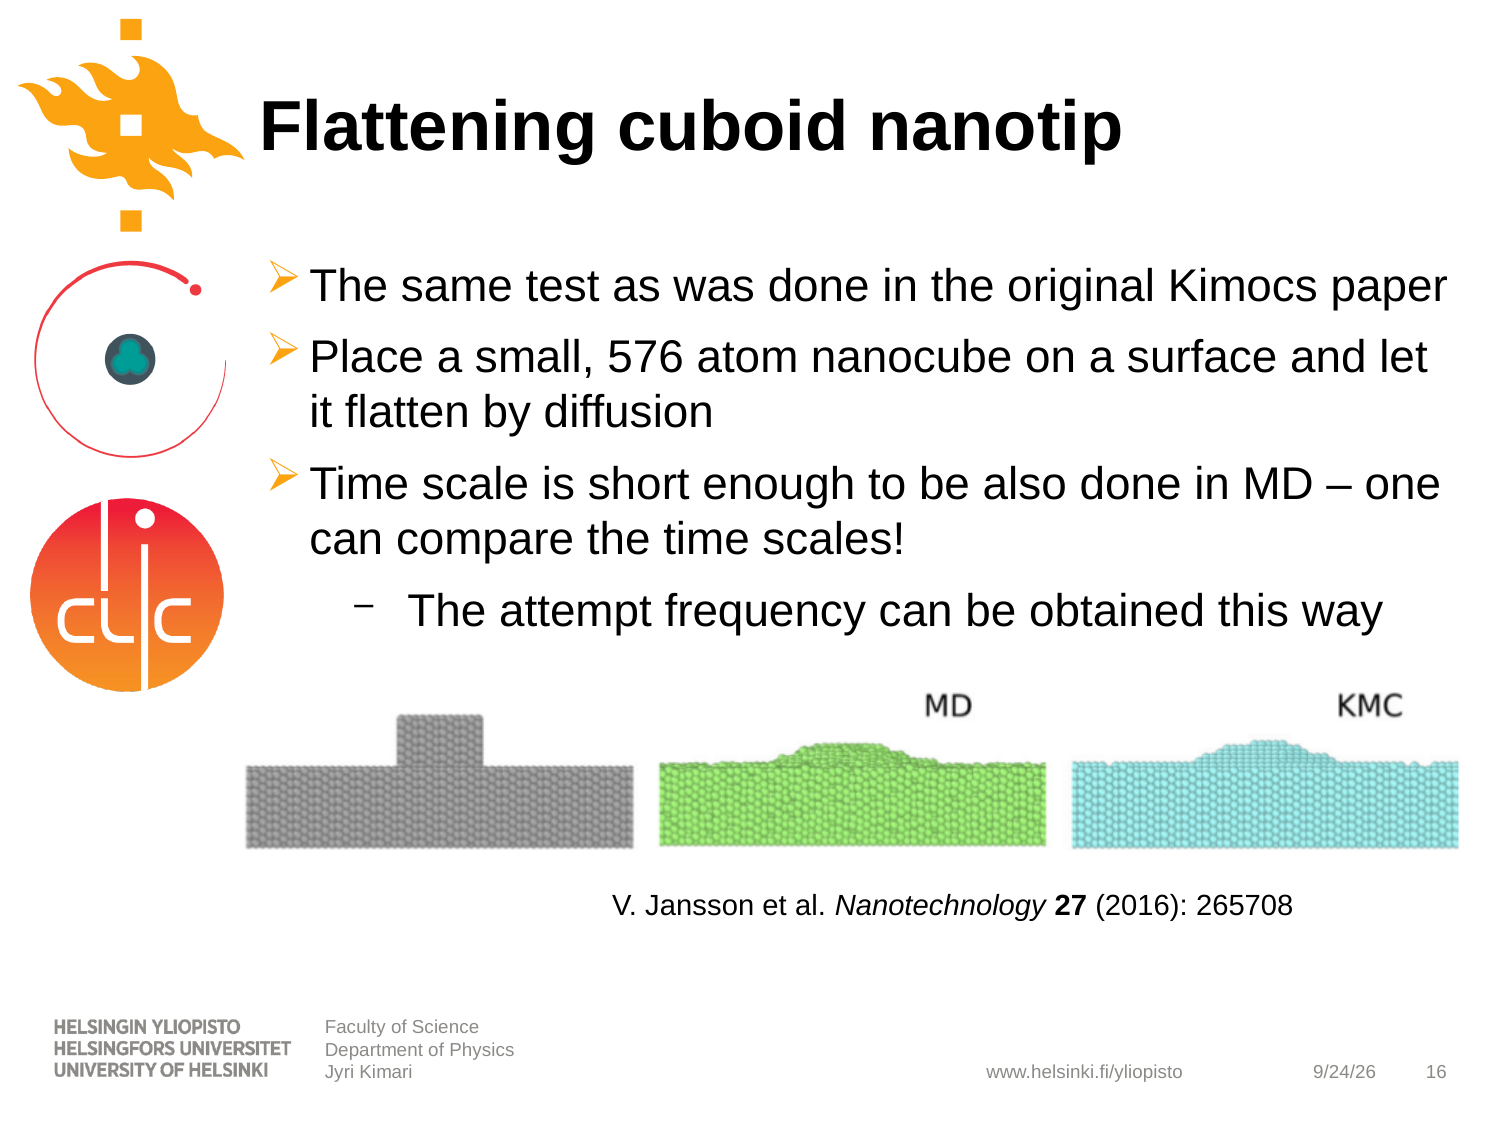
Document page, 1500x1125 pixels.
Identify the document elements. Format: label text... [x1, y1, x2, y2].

text_box V. Jansson et al. Nanotechnology 27 (2016): 265708 [597, 881, 1321, 929]
list The same test as was done in the original Kimocs paper Place a small, 576 atom nanocube on a surface and let it flatten by diffusion Time scale is short enough to be also done in MD – one can compare the time scales! The attempt frequency can be obtained this way [265, 255, 1462, 690]
picture [53, 1017, 292, 1079]
slide_number 10 [1376, 1011, 1447, 1083]
title Flattening cuboid nanotip [259, 30, 1447, 214]
picture [0, 255, 1483, 874]
slide_number 11/14/18 [1230, 1011, 1376, 1083]
footer Faculty of Science Department of Physics Jyri Kimari [324, 1011, 750, 1083]
list The same test as was done in the original Kimocs paper Place a small, 576 atom nanocube on a surface and let it flatten by diffusion Time scale is short enough to be also done in MD – one can compare the time scales! The attempt frequency can be obtained this way [265, 874, 1462, 988]
